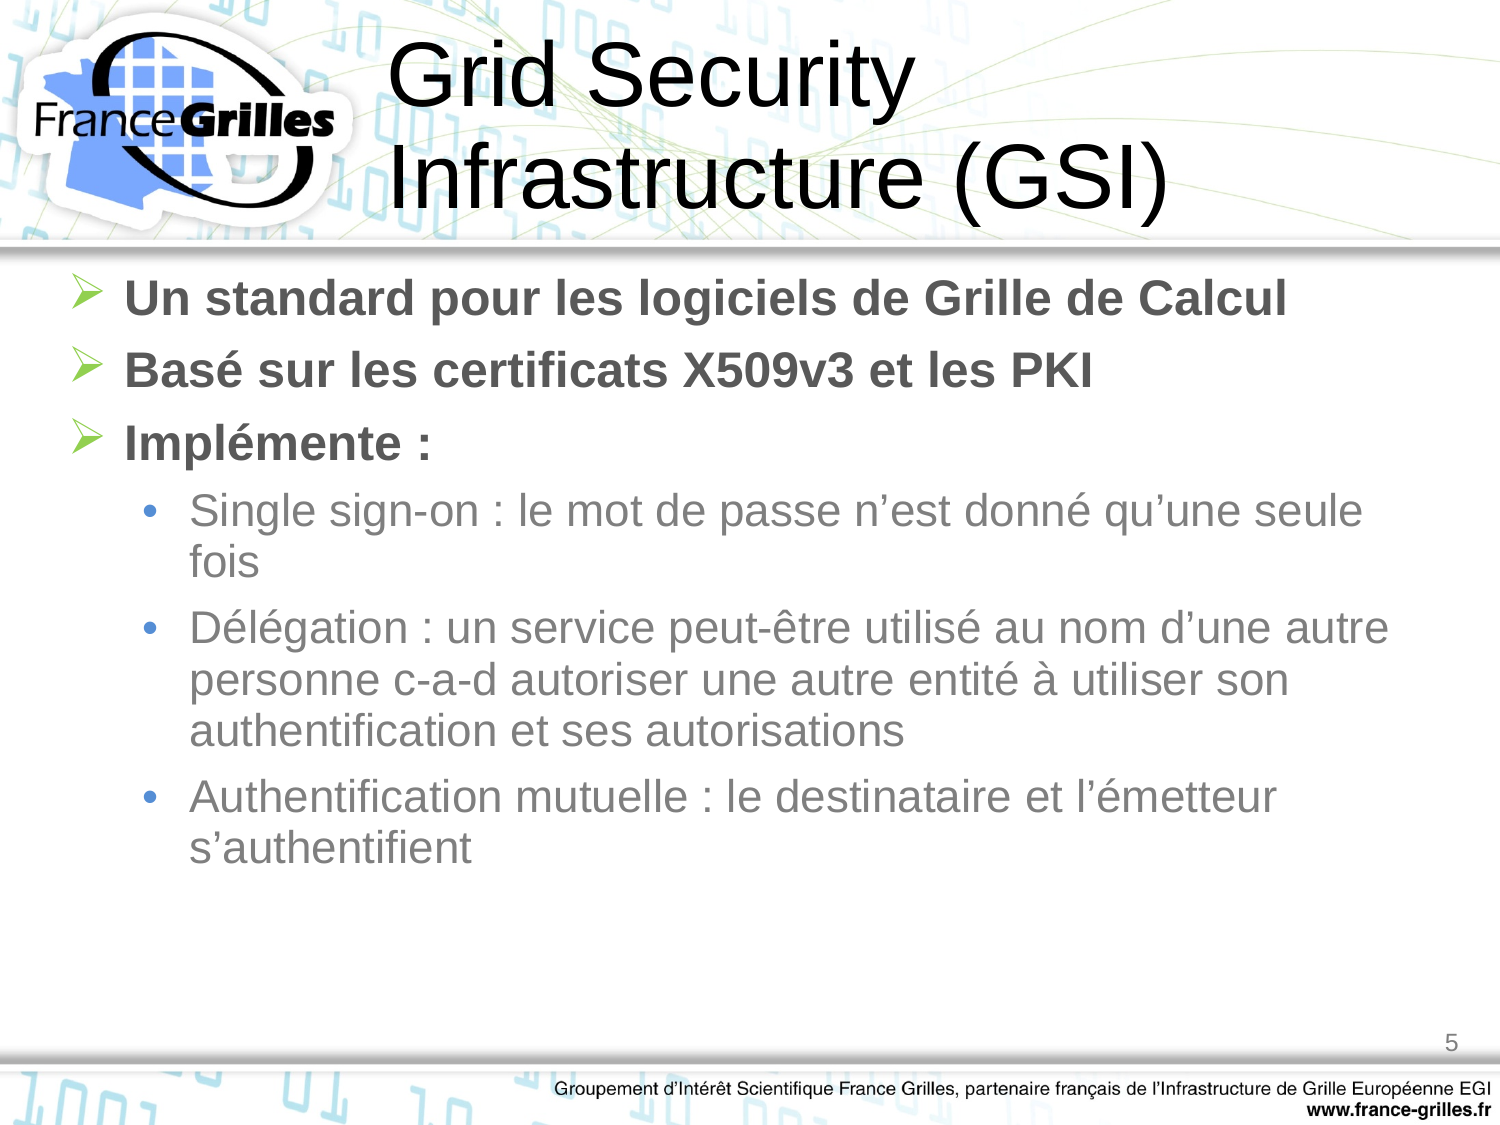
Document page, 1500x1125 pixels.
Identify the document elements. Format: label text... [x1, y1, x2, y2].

list Un standard pour les logiciels de Grille de Calcul Basé sur les certificats X509v3 et les PKI Implémente : Single sign-on : le mot de passe n’est donné qu’une seule fois Délégation : un service peut-être utilisé au nom d’une autre personne c-a-d autoriser une autre entité à utiliser son authentification et ses autorisations Authentification mutuelle : le destinataire et l’émetteur s’authentifient [53, 262, 1459, 1024]
picture [0, 0, 1500, 1125]
title Grid Security Infrastructure (GSI) [372, 4, 1459, 248]
